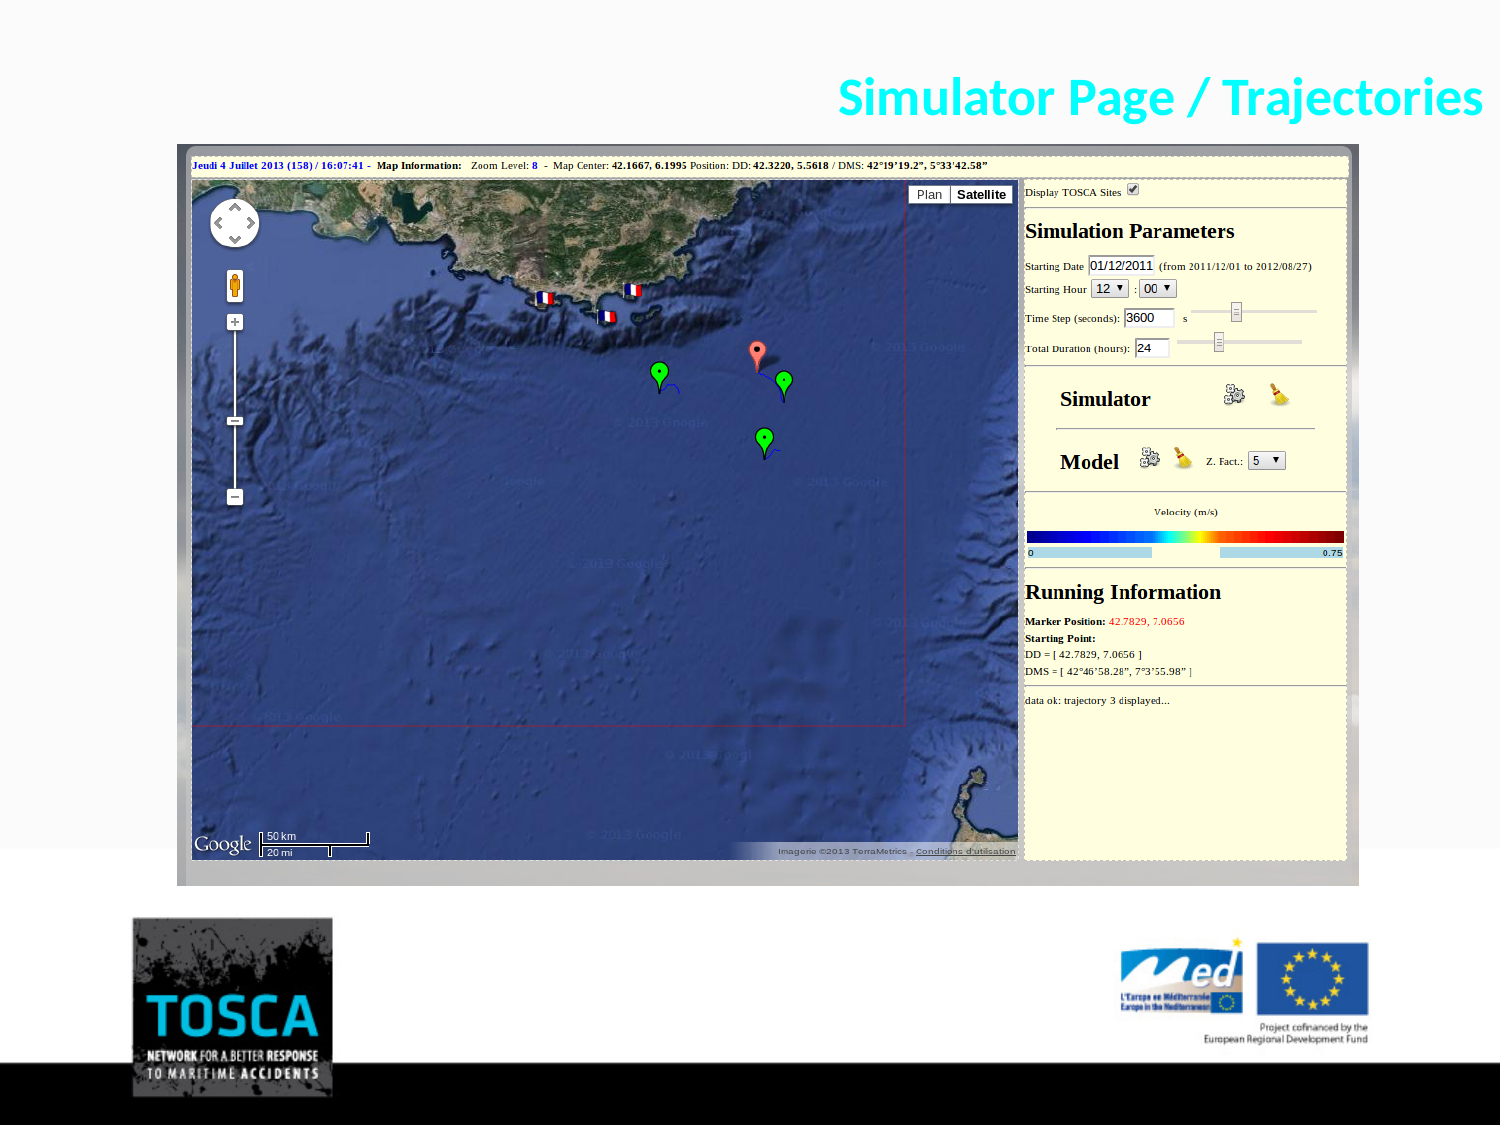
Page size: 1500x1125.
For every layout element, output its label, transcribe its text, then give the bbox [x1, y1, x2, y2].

picture [0, 0, 1500, 1125]
title Simulator Page / Trajectories [194, 0, 1500, 188]
